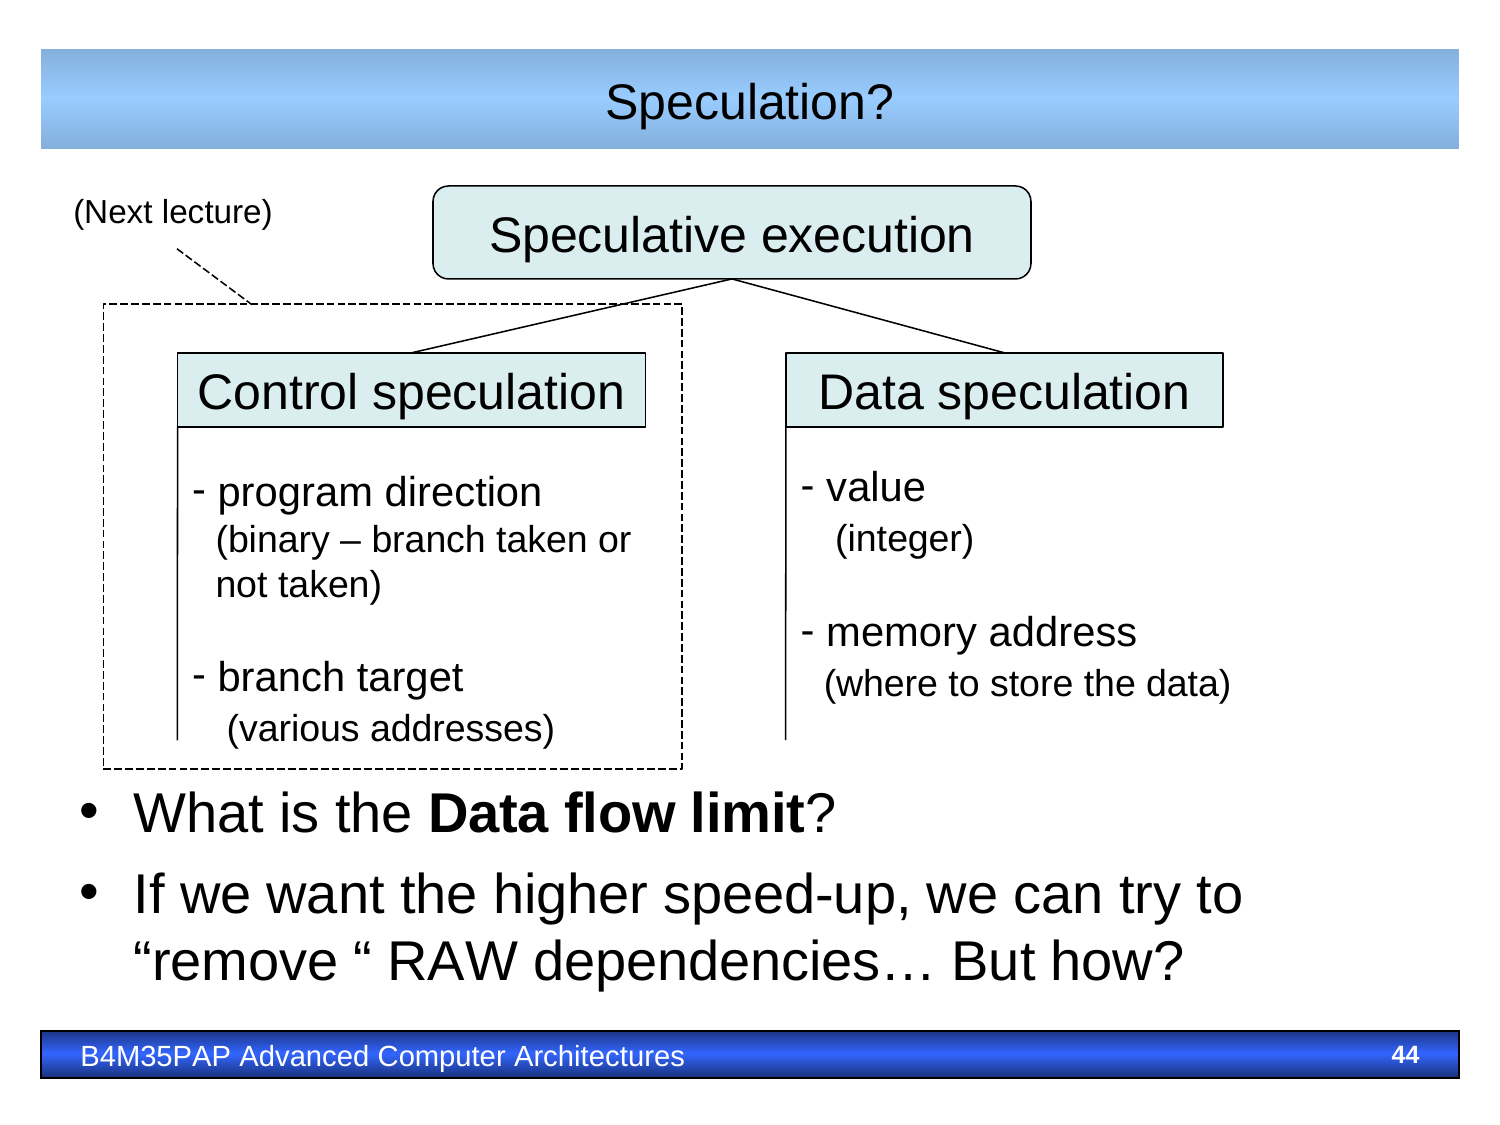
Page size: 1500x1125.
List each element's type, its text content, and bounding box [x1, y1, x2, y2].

text_box Speculative execution [432, 185, 1031, 279]
title Speculation? [41, 49, 1459, 149]
list What is the Data flow limit? If we want the higher speed-up, we can try to “remove “ RAW dependencies… But how? [64, 768, 1459, 1000]
text_box Data speculation [785, 352, 1224, 427]
text_box program direction (binary – branch taken or not taken) branch target (various addresses) [177, 475, 683, 740]
text_box value (integer) memory address (where to store the data) [785, 475, 1291, 740]
text_box (Next lecture) [58, 172, 397, 250]
text_box Control speculation [177, 352, 646, 427]
